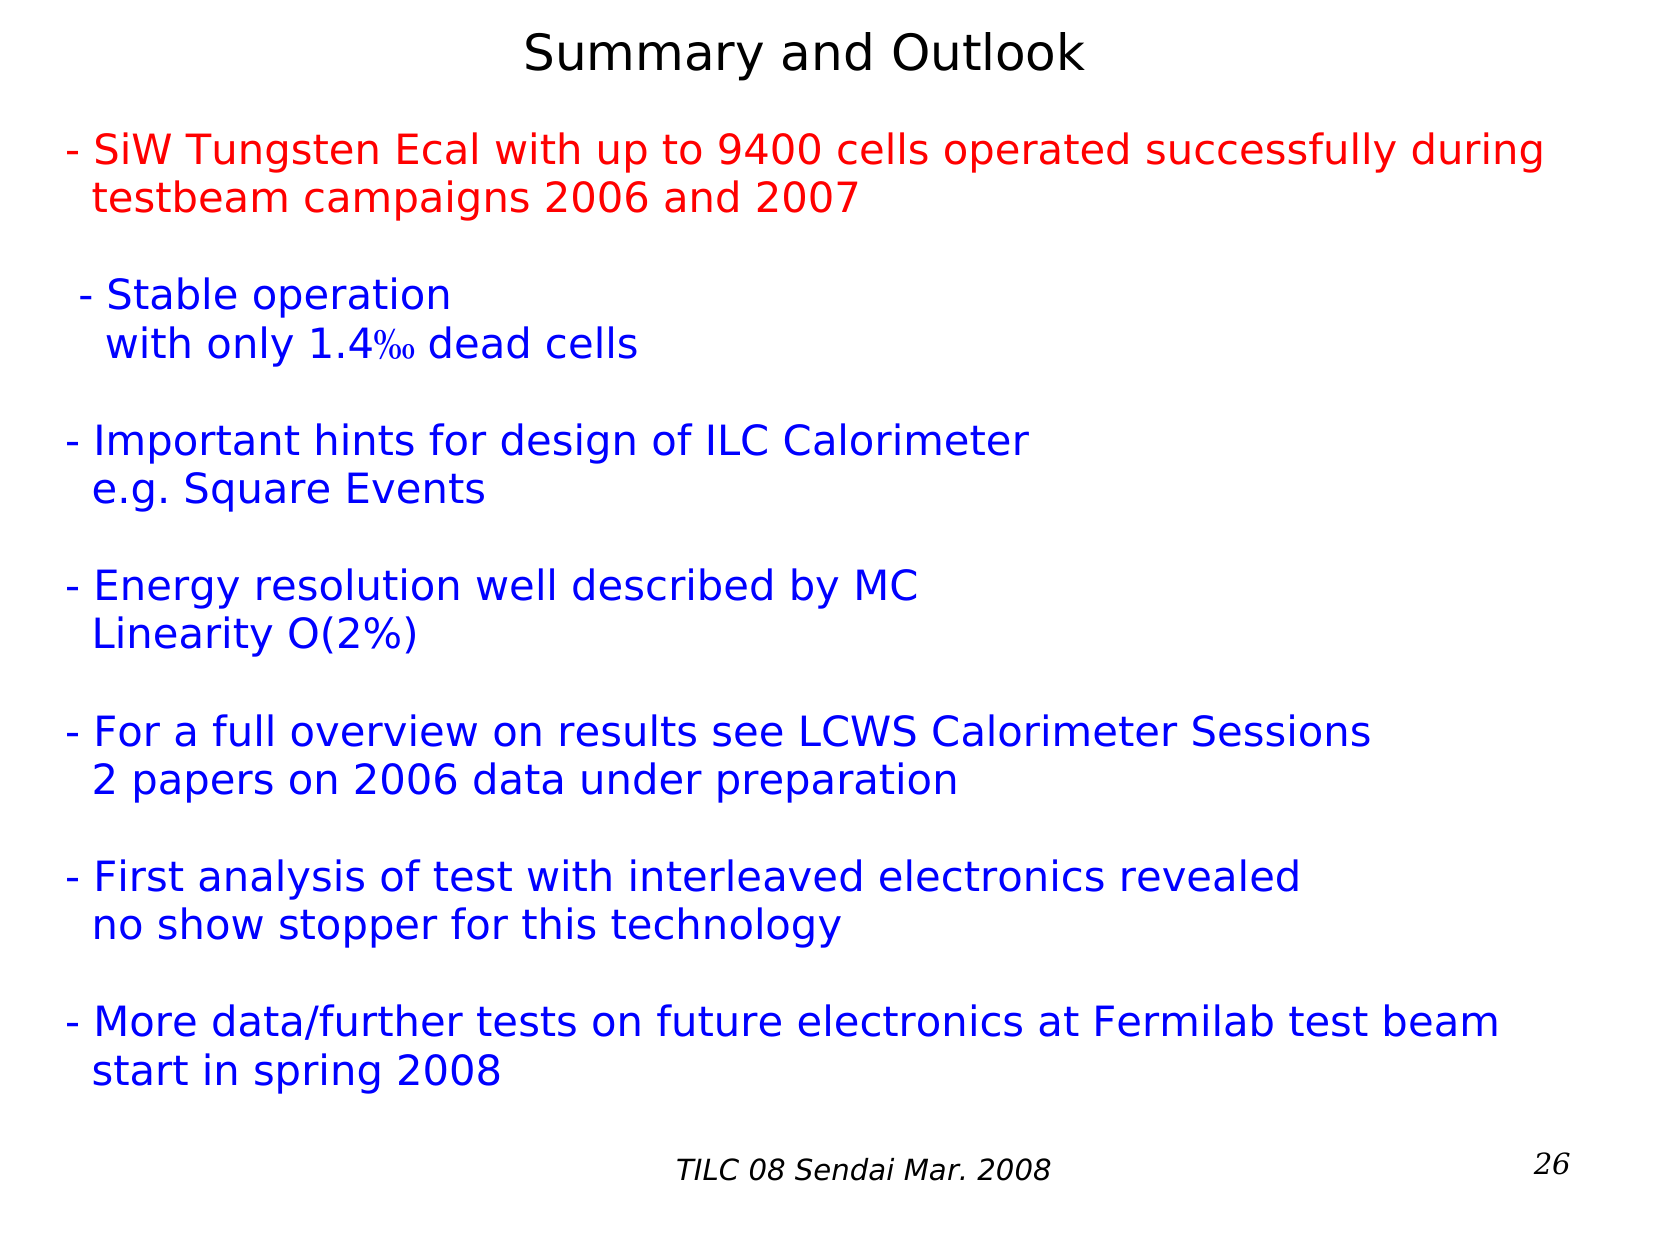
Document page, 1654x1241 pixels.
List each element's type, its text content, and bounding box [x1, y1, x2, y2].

text_box - SiW Tungsten Ecal with up to 9400 cells operated successfully during testbeam campaigns 2006 and 2007 - Stable operation with only 1.4‰ dead cells - Important hints for design of ILC Calorimeter e.g. Square Events - Energy resolution well described by MC Linearity O(2%) - For a full overview on results see LCWS Calorimeter Sessions 2 papers on 2006 data under preparation - First analysis of test with interleaved electronics revealed no show stopper for this technology - More data/further tests on future electronics at Fermilab test beam start in spring 2008 [50, 118, 1571, 1104]
text_box Summary and Outlook [508, 16, 1089, 90]
